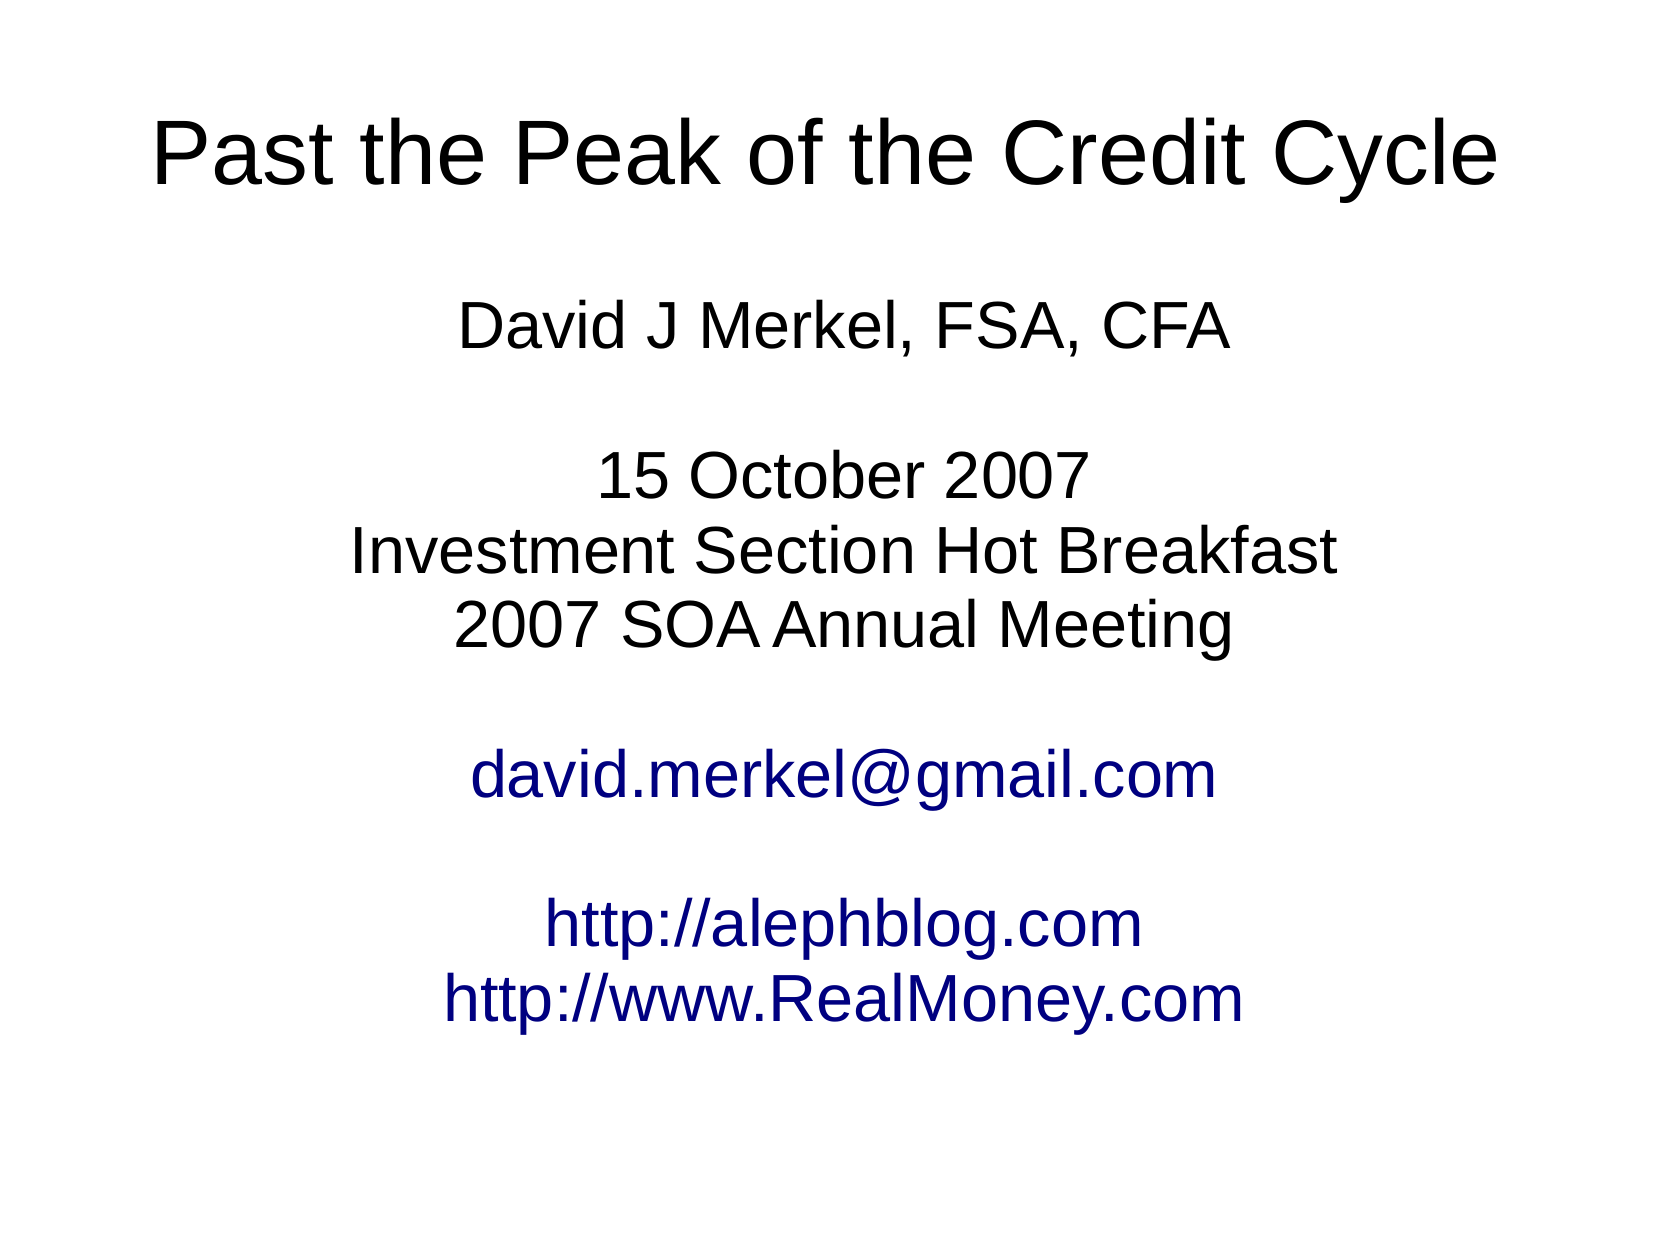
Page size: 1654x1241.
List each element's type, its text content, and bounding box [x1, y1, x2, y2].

title Past the Peak of the Credit Cycle [82, 49, 1571, 257]
subtitle David J Merkel, FSA, CFA 15 October 2007 Investment Section Hot Breakfast 2007 SOA Annual Meeting david.merkel@gmail.com http://alephblog.com http://www.RealMoney.com [82, 288, 1571, 1111]
